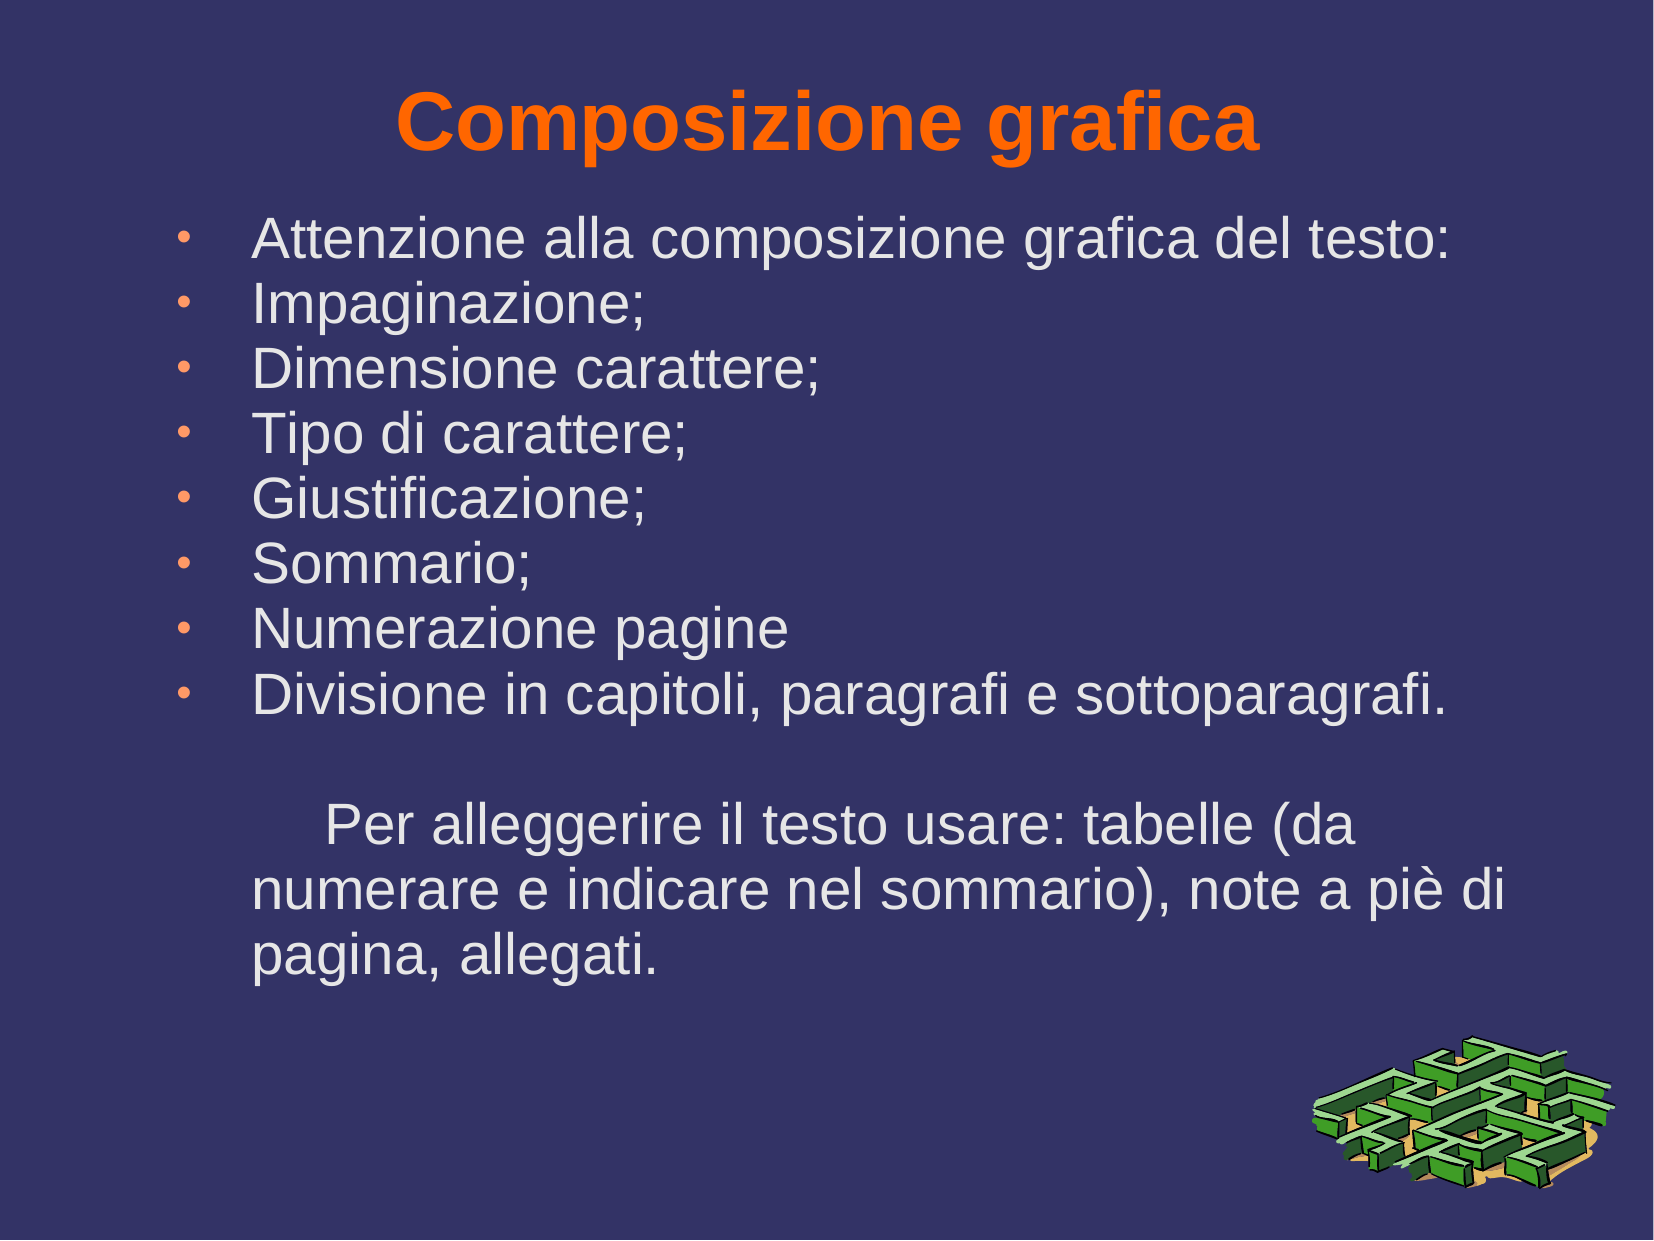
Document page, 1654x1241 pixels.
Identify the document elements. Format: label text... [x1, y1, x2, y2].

text_box Attenzione alla composizione grafica del testo: Impaginazione; Dimensione carattere; Tipo di carattere; Giustificazione; Sommario; Numerazione pagine Divisione in capitoli, paragrafi e sottoparagrafi. Per alleggerire il testo usare: tabelle (da numerare e indicare nel sommario), note a piè di pagina, allegati. [165, 206, 1556, 1093]
text_box Composizione grafica [121, 19, 1534, 227]
